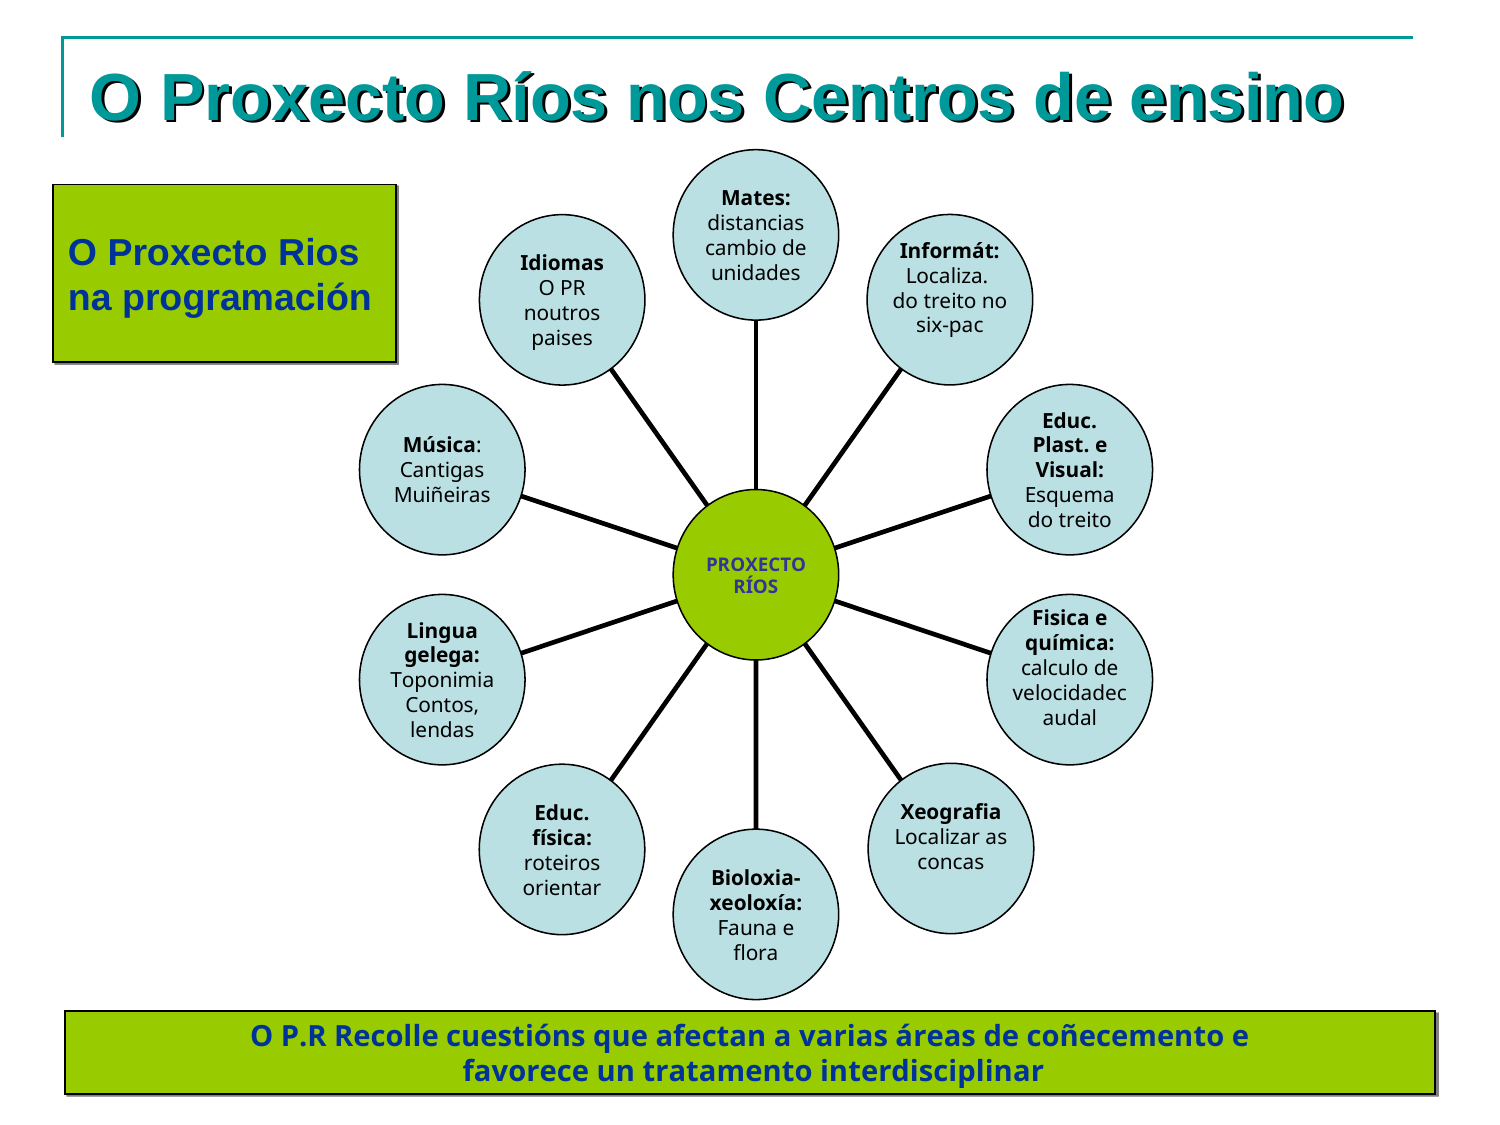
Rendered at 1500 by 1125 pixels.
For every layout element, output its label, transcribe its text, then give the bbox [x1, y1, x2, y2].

text_box PROXECTO RÍOS [673, 489, 839, 661]
text_box Educ. Plast. e Visual: Esquema do treito [986, 384, 1153, 555]
text_box Informát: Localiza. do treito no six-pac [867, 214, 1033, 385]
text_box Xeografia Localizar as concas [868, 763, 1034, 934]
text_box Lingua gelega: Toponimia Contos, lendas [359, 594, 526, 765]
text_box O P.R Recolle cuestións que afectan a varias áreas de coñecemento e favorece un tratamento interdisciplinar [64, 1011, 1436, 1094]
text_box Idiomas O PR noutros paises [479, 214, 645, 386]
text_box Música: Cantigas Muiñeiras [359, 384, 526, 555]
text_box Bioloxia-xeoloxía: Fauna e flora [673, 829, 839, 1000]
text_box O Proxecto Rios na programación [53, 184, 396, 363]
text_box Fisica e química: calculo de velocidadecaudal [986, 594, 1153, 765]
text_box Educ. física: roteiros orientar [479, 764, 645, 935]
text_box Mates: distancias cambio de unidades [673, 149, 839, 321]
title O Proxecto Ríos nos Centros de ensino [75, 45, 1426, 233]
